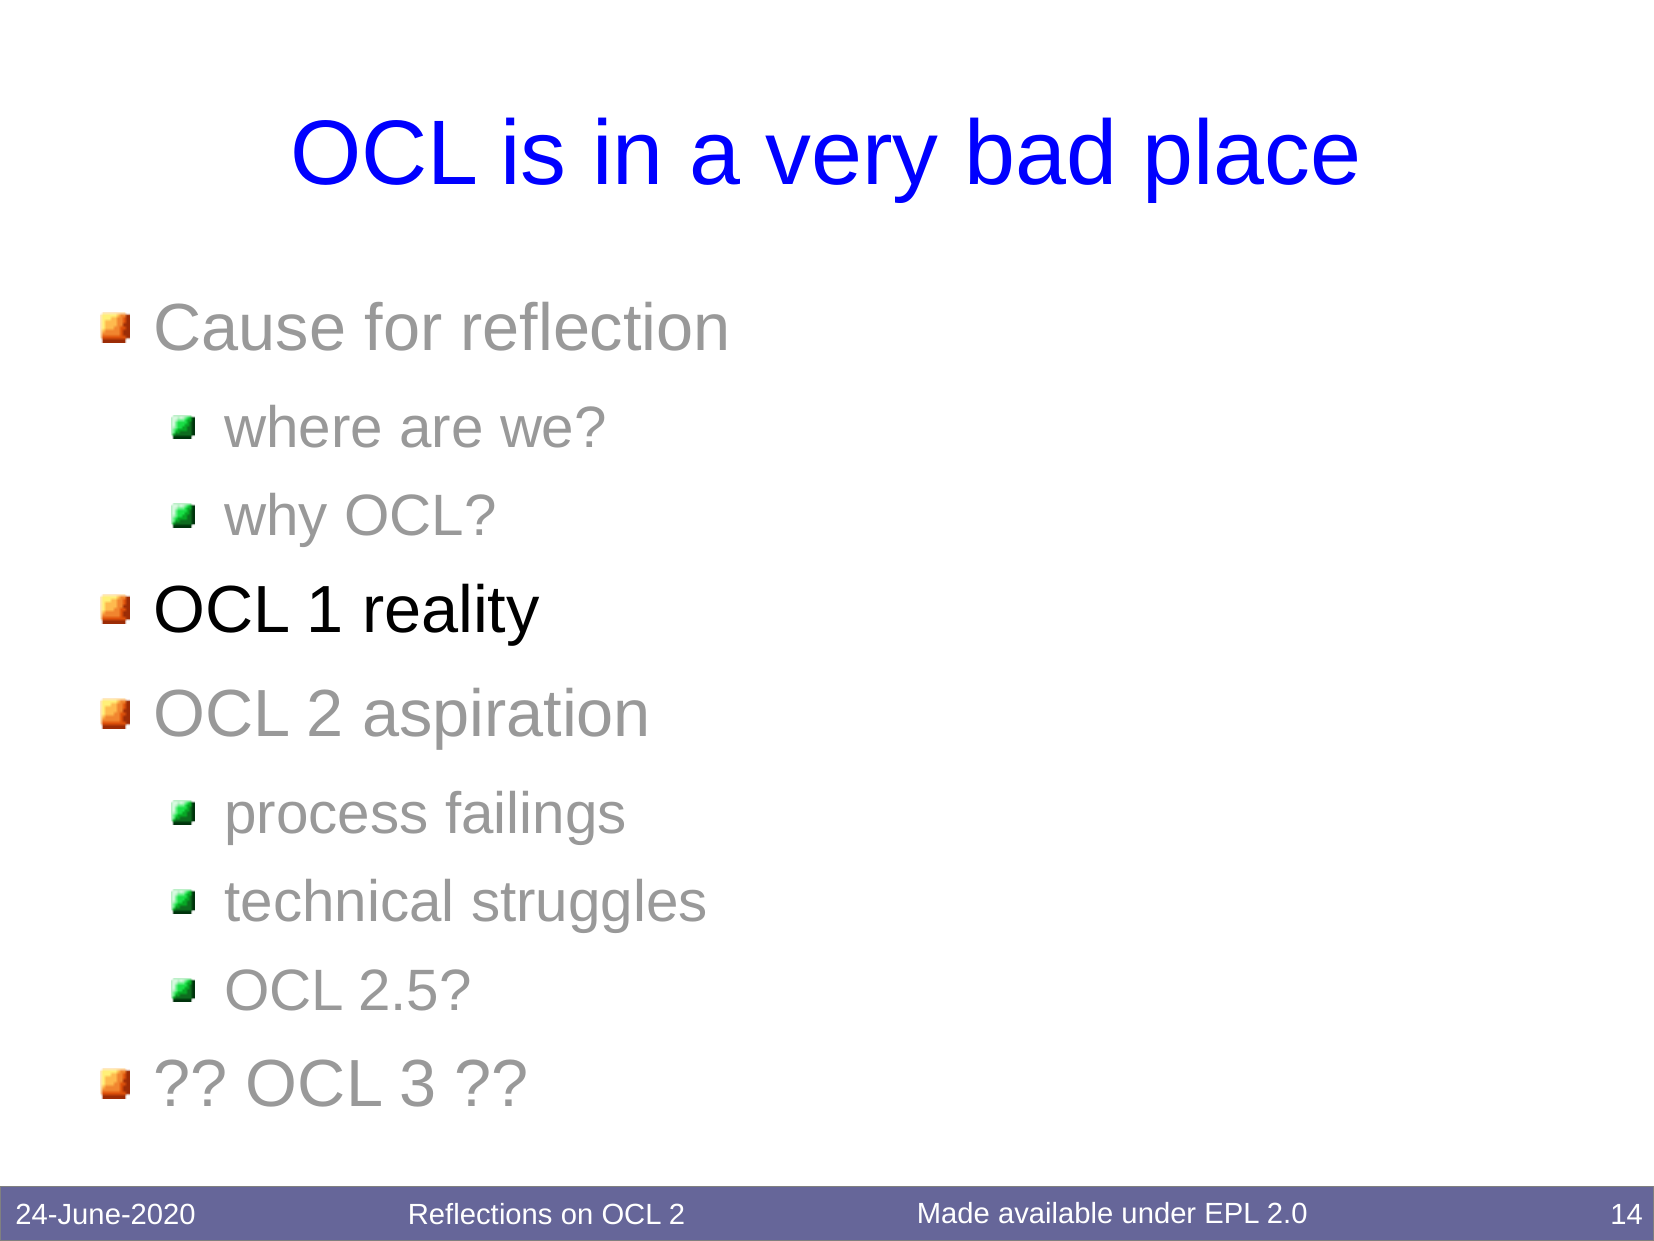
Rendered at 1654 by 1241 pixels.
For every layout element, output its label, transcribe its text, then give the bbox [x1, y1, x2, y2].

title OCL is in a very bad place [82, 49, 1571, 257]
list Cause for reflection where are we? why OCL? OCL 1 reality OCL 2 aspiration process failings technical struggles OCL 2.5? ?? OCL 3 ?? [82, 290, 1571, 1122]
